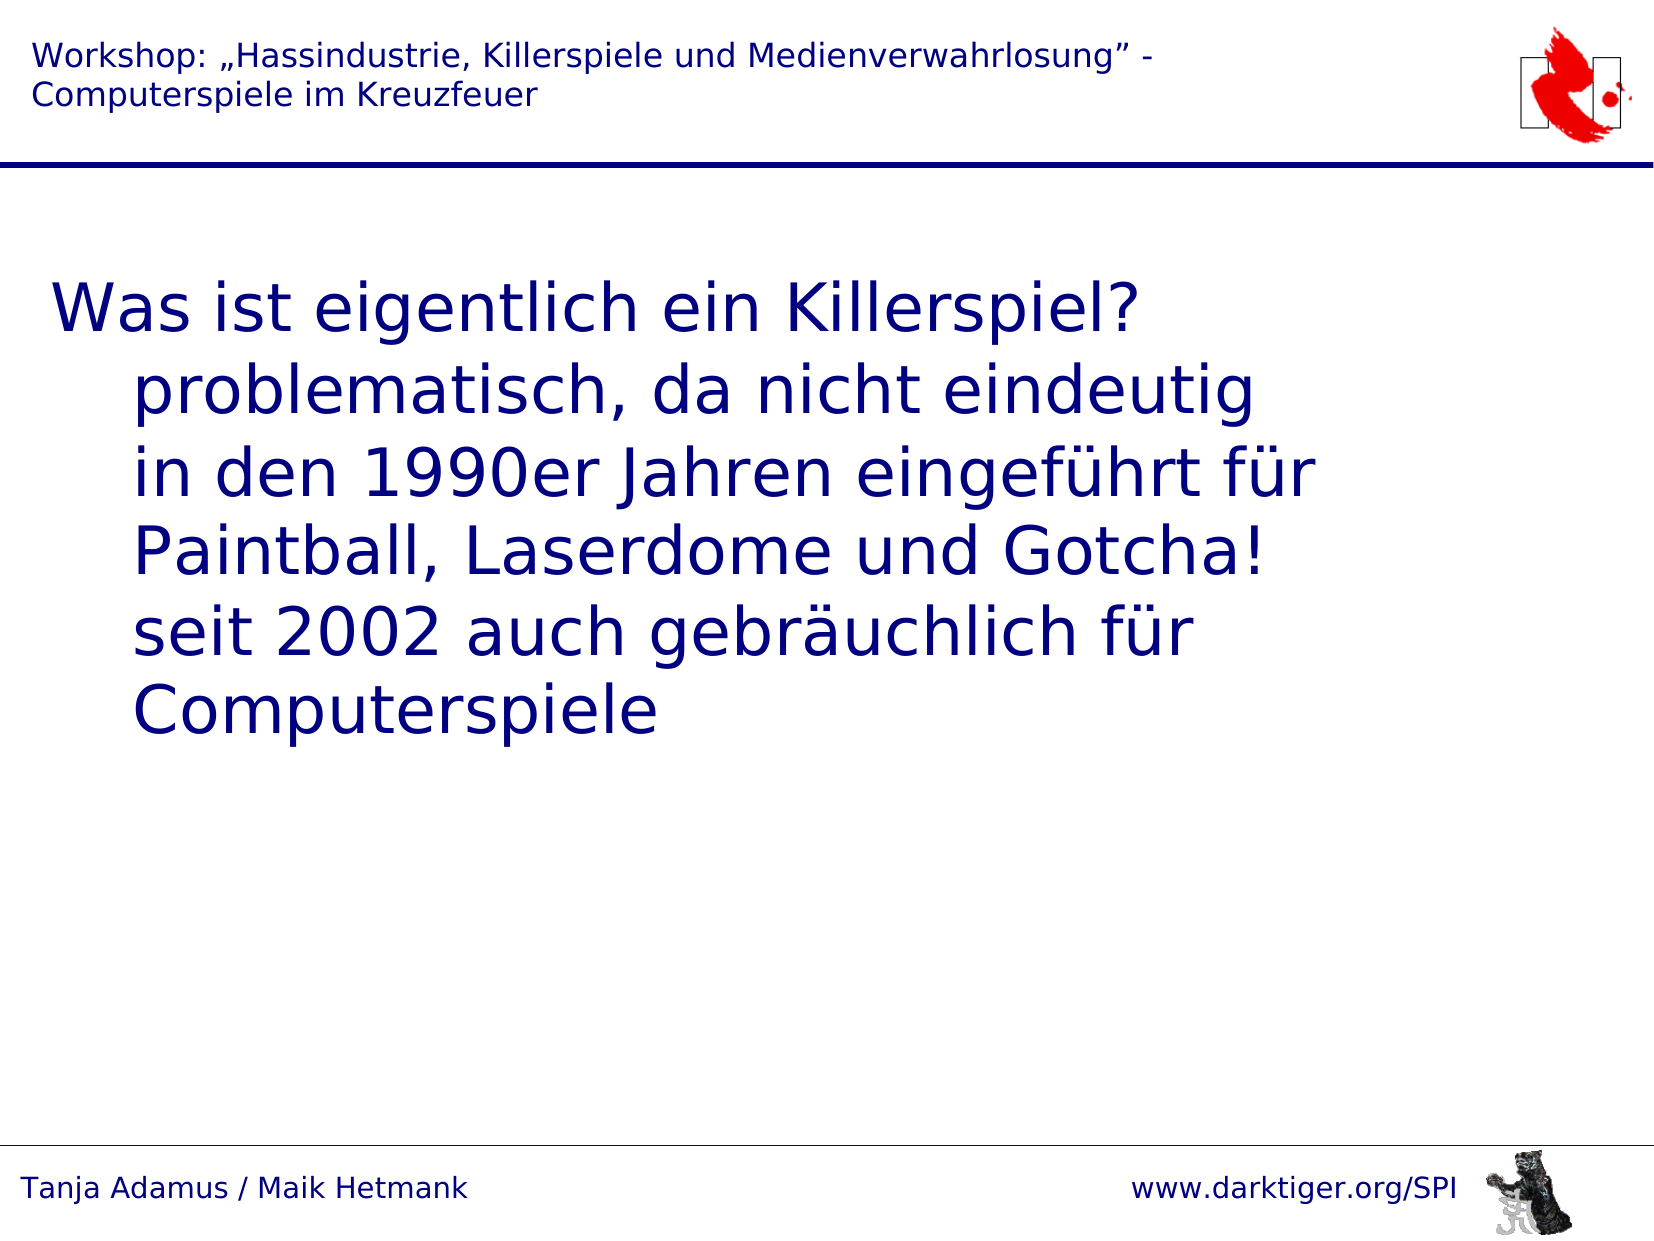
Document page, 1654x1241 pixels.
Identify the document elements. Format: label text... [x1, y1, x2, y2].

text_box Was ist eigentlich ein Killerspiel? [35, 261, 1565, 355]
text_box seit 2002 auch gebräuchlich für Computerspiele [118, 586, 1625, 757]
picture [1486, 1150, 1572, 1235]
text_box problematisch, da nicht eindeutig [118, 344, 1625, 427]
text_box in den 1990er Jahren eingeführt für Paintball, Laserdome und Gotcha! [118, 427, 1625, 586]
picture [1503, 16, 1632, 148]
text_box Workshop: „Hassindustrie, Killerspiele und Medienverwahrlosung” - Computerspiele im Kreuzfeuer [16, 29, 1418, 178]
